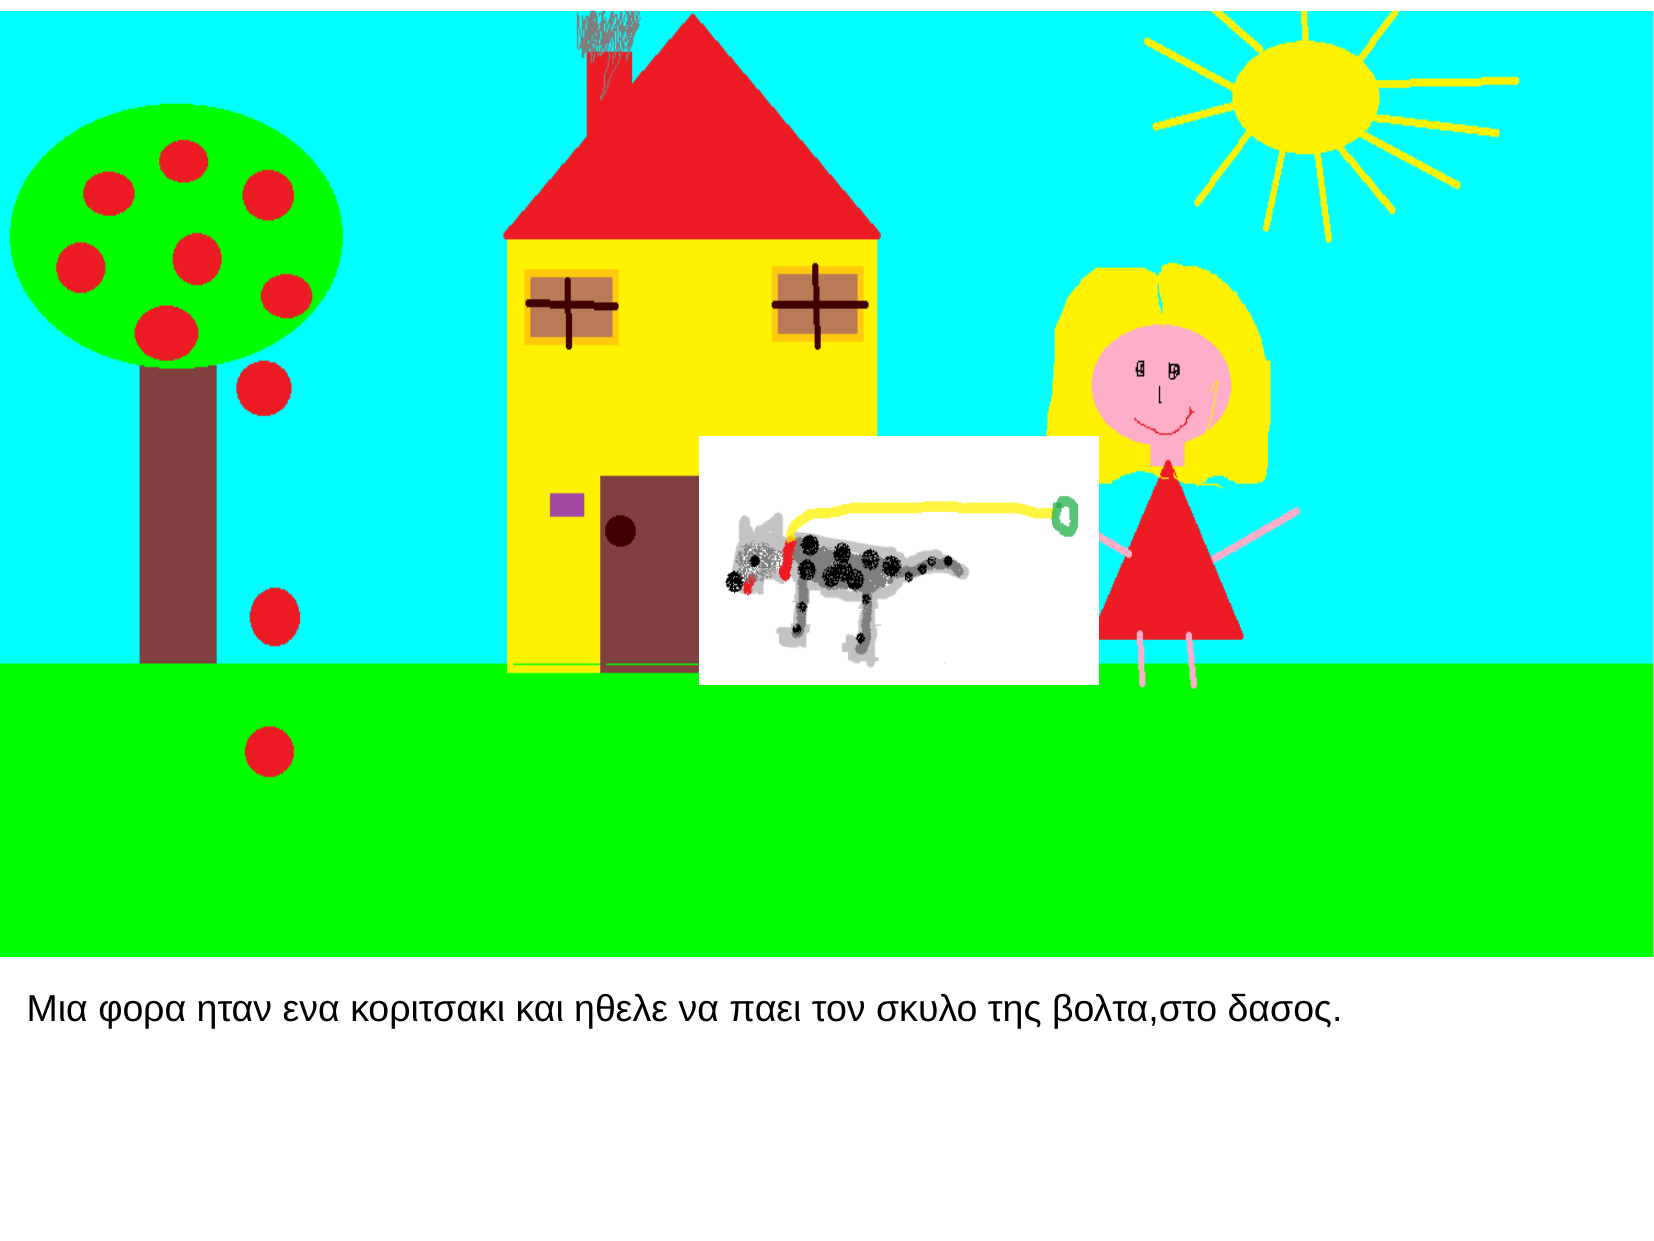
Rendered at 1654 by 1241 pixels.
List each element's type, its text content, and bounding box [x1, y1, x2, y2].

picture [0, 11, 1654, 957]
text_box Μια φορα ηταν ενα κοριτσακι και ηθελε να παει τον σκυλο της βολτα,στο δασος. [11, 980, 1654, 1038]
